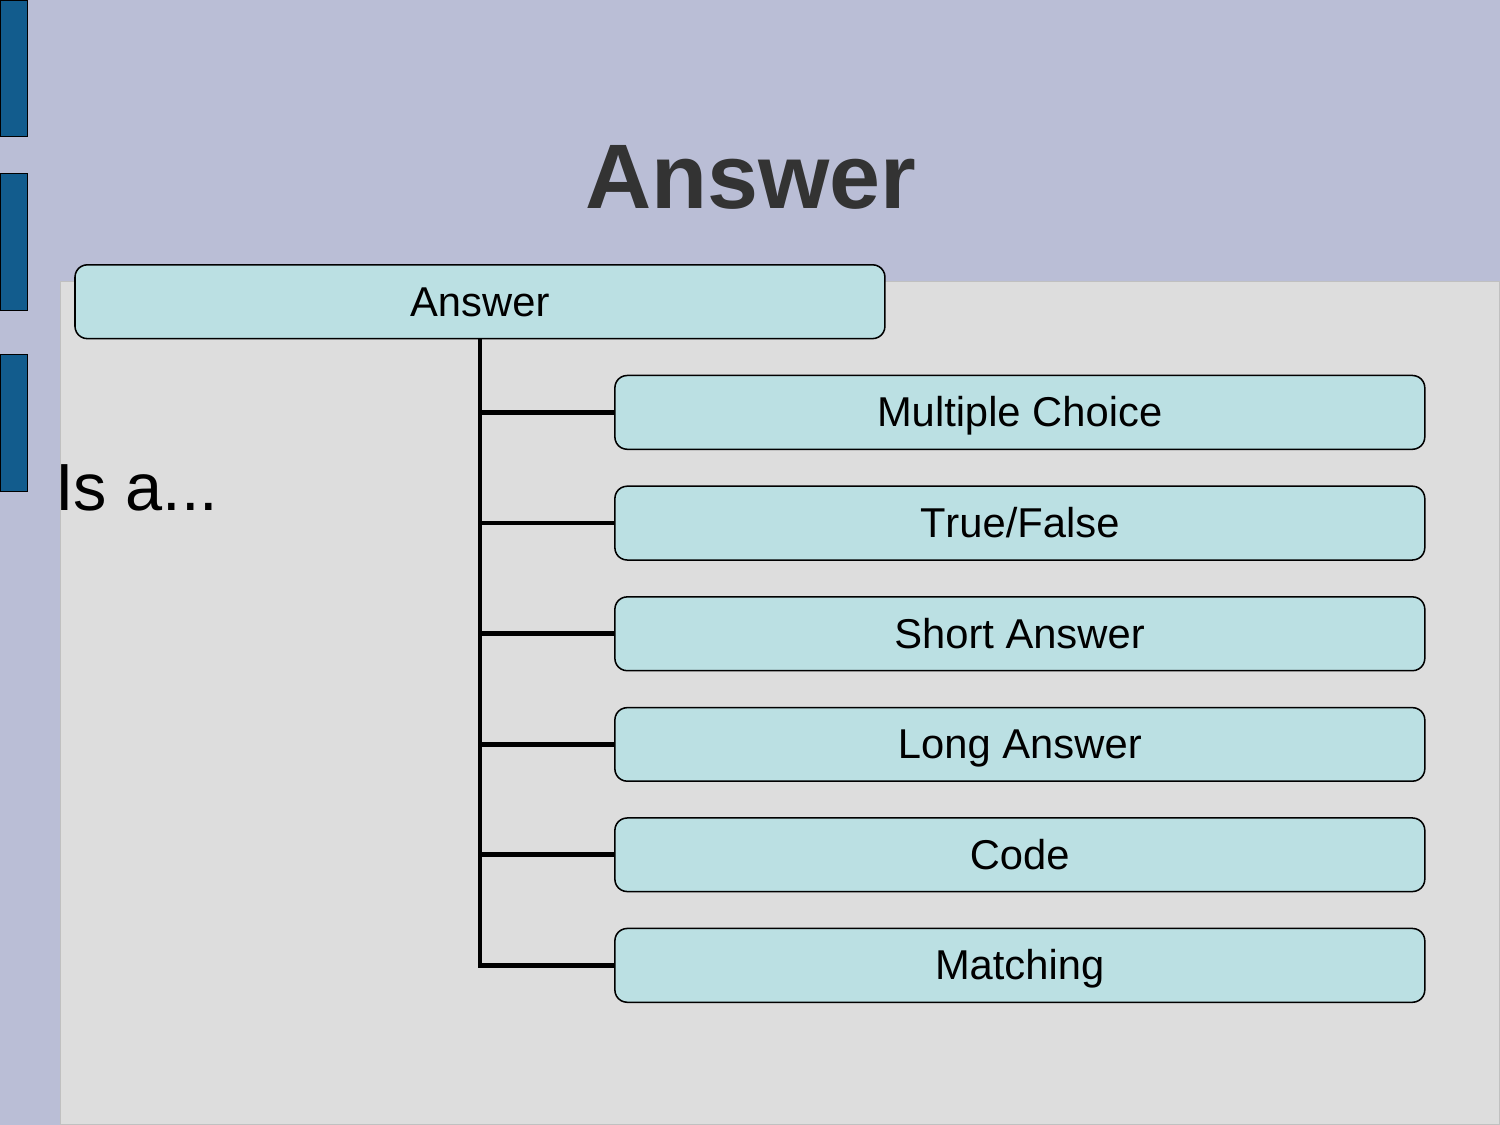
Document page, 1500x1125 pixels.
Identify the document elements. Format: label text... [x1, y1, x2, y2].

text_box Answer [75, 264, 885, 339]
text_box Short Answer [614, 596, 1425, 671]
text_box Long Answer [614, 707, 1425, 782]
text_box True/False [614, 486, 1425, 561]
title Answer [110, 74, 1392, 279]
text_box Code [614, 817, 1425, 892]
list Is a... [37, 450, 453, 588]
text_box Matching [614, 928, 1425, 1003]
text_box Multiple Choice [614, 375, 1425, 450]
